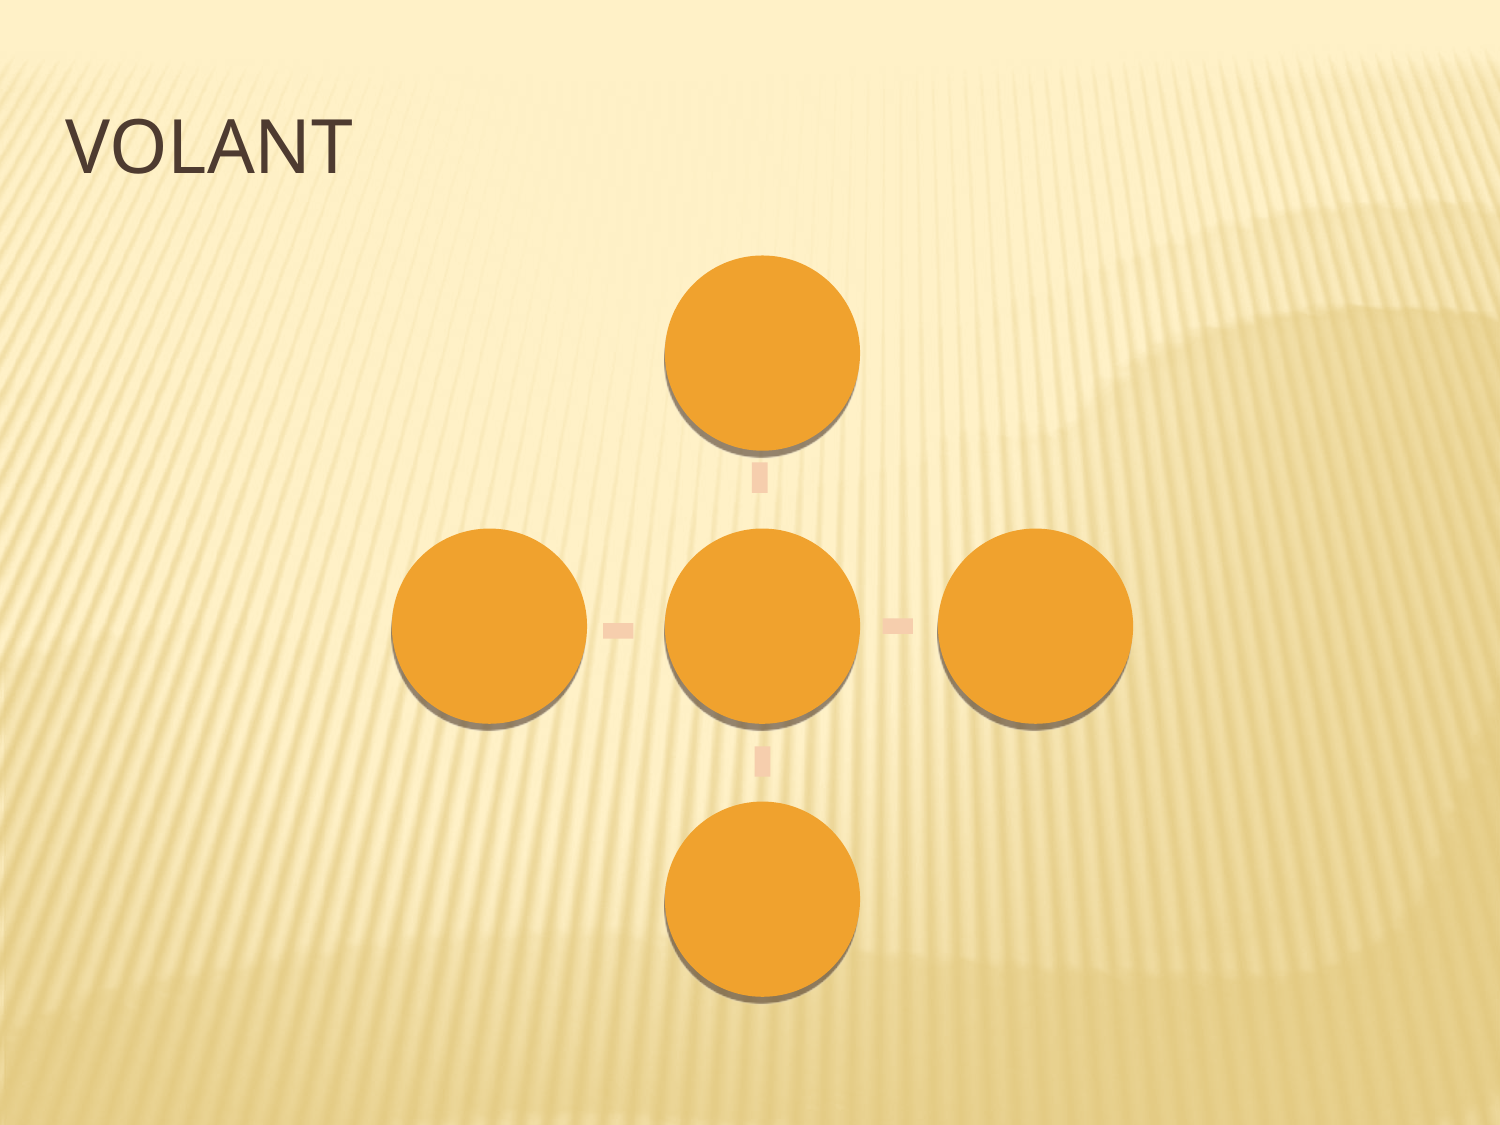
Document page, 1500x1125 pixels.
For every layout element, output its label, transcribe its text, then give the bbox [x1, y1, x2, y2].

text_box [391, 528, 588, 724]
text_box [664, 528, 861, 724]
text_box [664, 255, 861, 451]
text_box [664, 801, 861, 997]
text_box [751, 462, 768, 493]
text_box [882, 618, 913, 634]
text_box [603, 623, 634, 639]
title Volant [50, 75, 1476, 213]
text_box [754, 746, 771, 777]
text_box [937, 528, 1134, 724]
